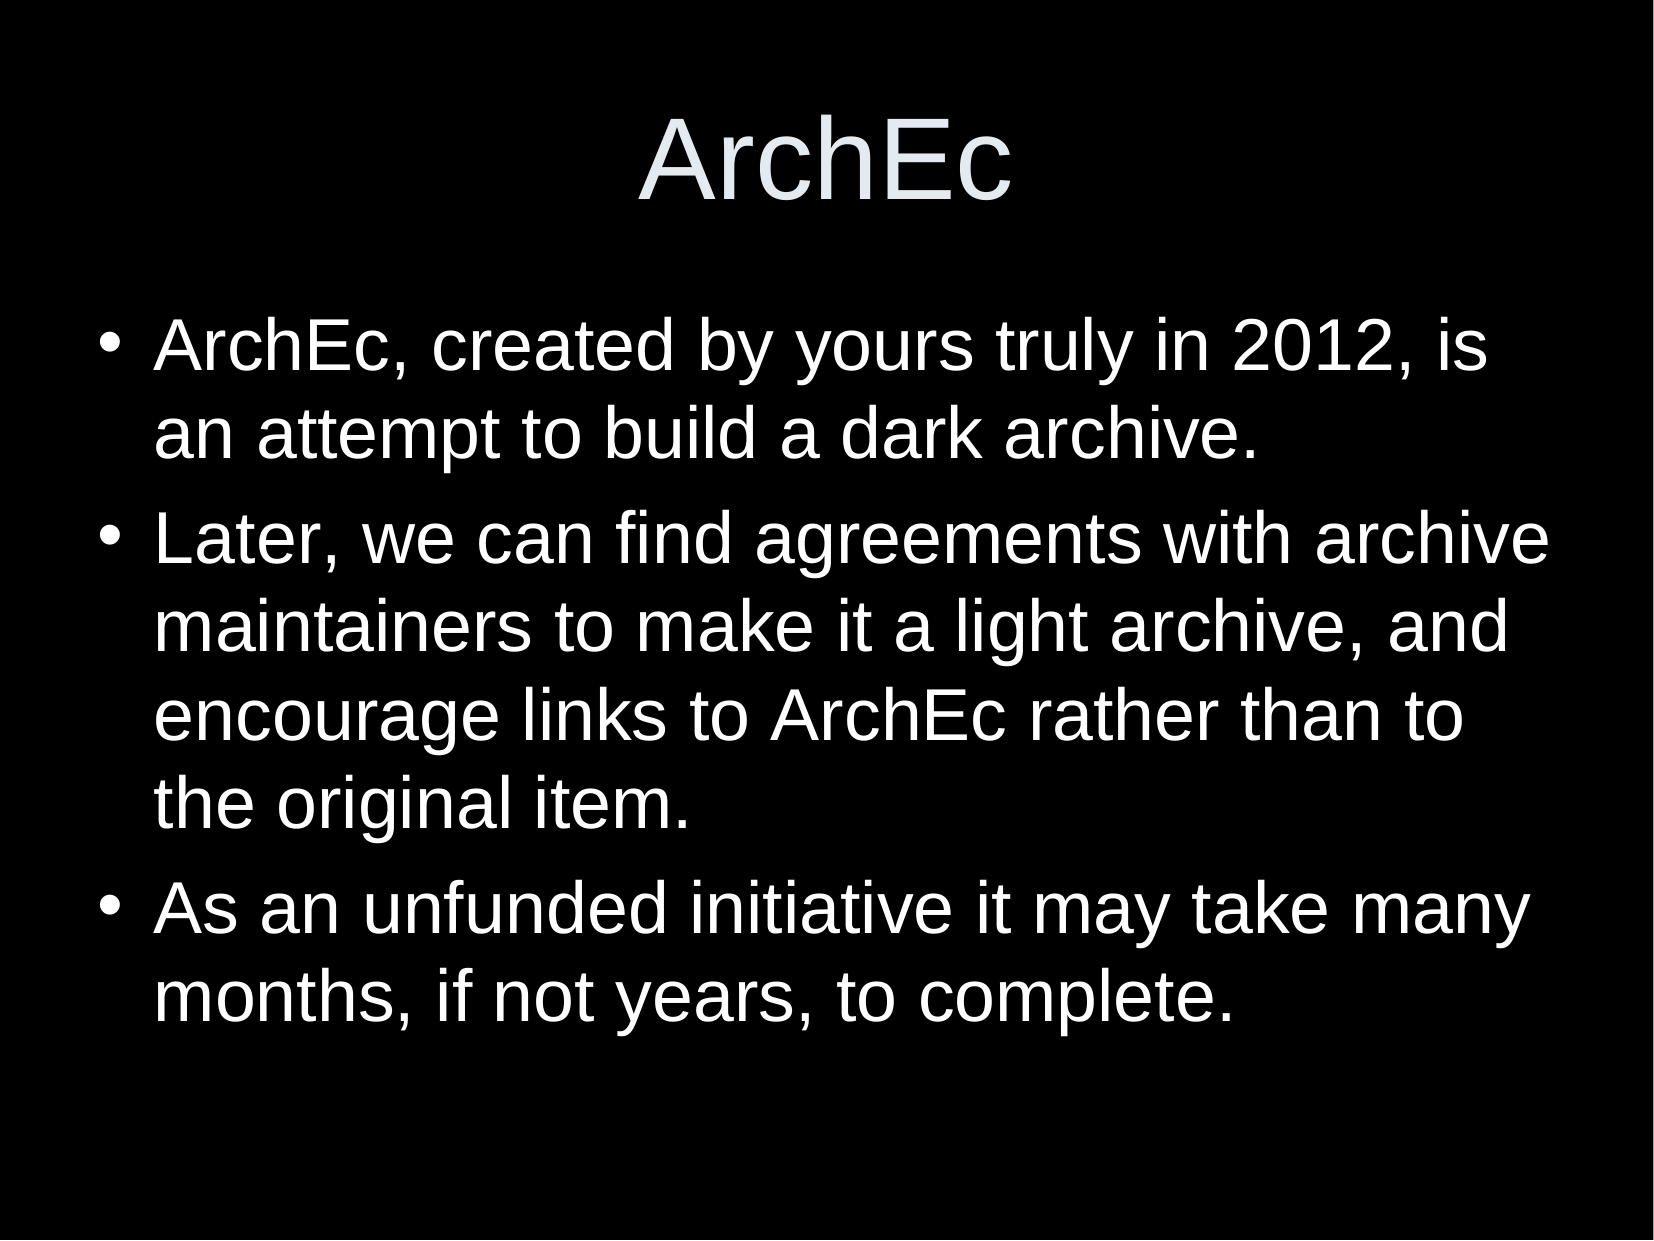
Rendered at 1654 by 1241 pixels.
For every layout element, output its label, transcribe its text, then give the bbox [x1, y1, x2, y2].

list ArchEc, created by yours truly in 2012, is an attempt to build a dark archive. Later, we can find agreements with archive maintainers to make it a light archive, and encourage links to ArchEc rather than to the original item. As an unfunded initiative it may take many months, if not years, to complete. [82, 289, 1571, 1108]
title ArchEc [82, 49, 1571, 257]
